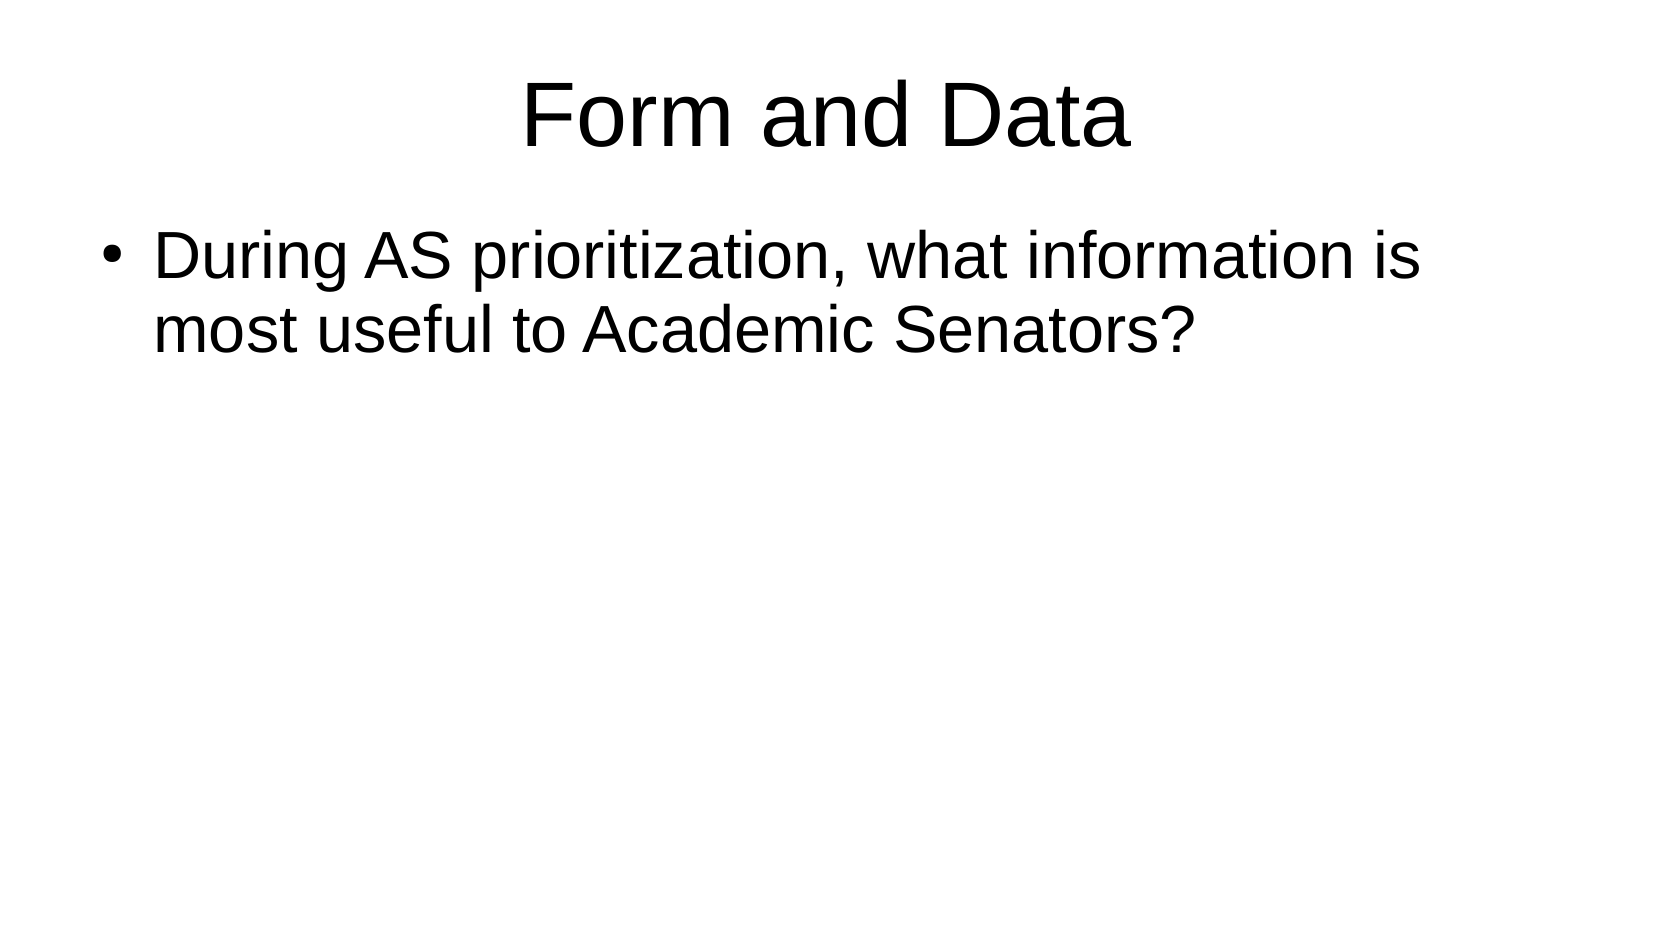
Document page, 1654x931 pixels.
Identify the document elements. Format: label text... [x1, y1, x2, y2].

title Form and Data [82, 37, 1571, 193]
list During AS prioritization, what information is most useful to Academic Senators? [82, 217, 1571, 758]
